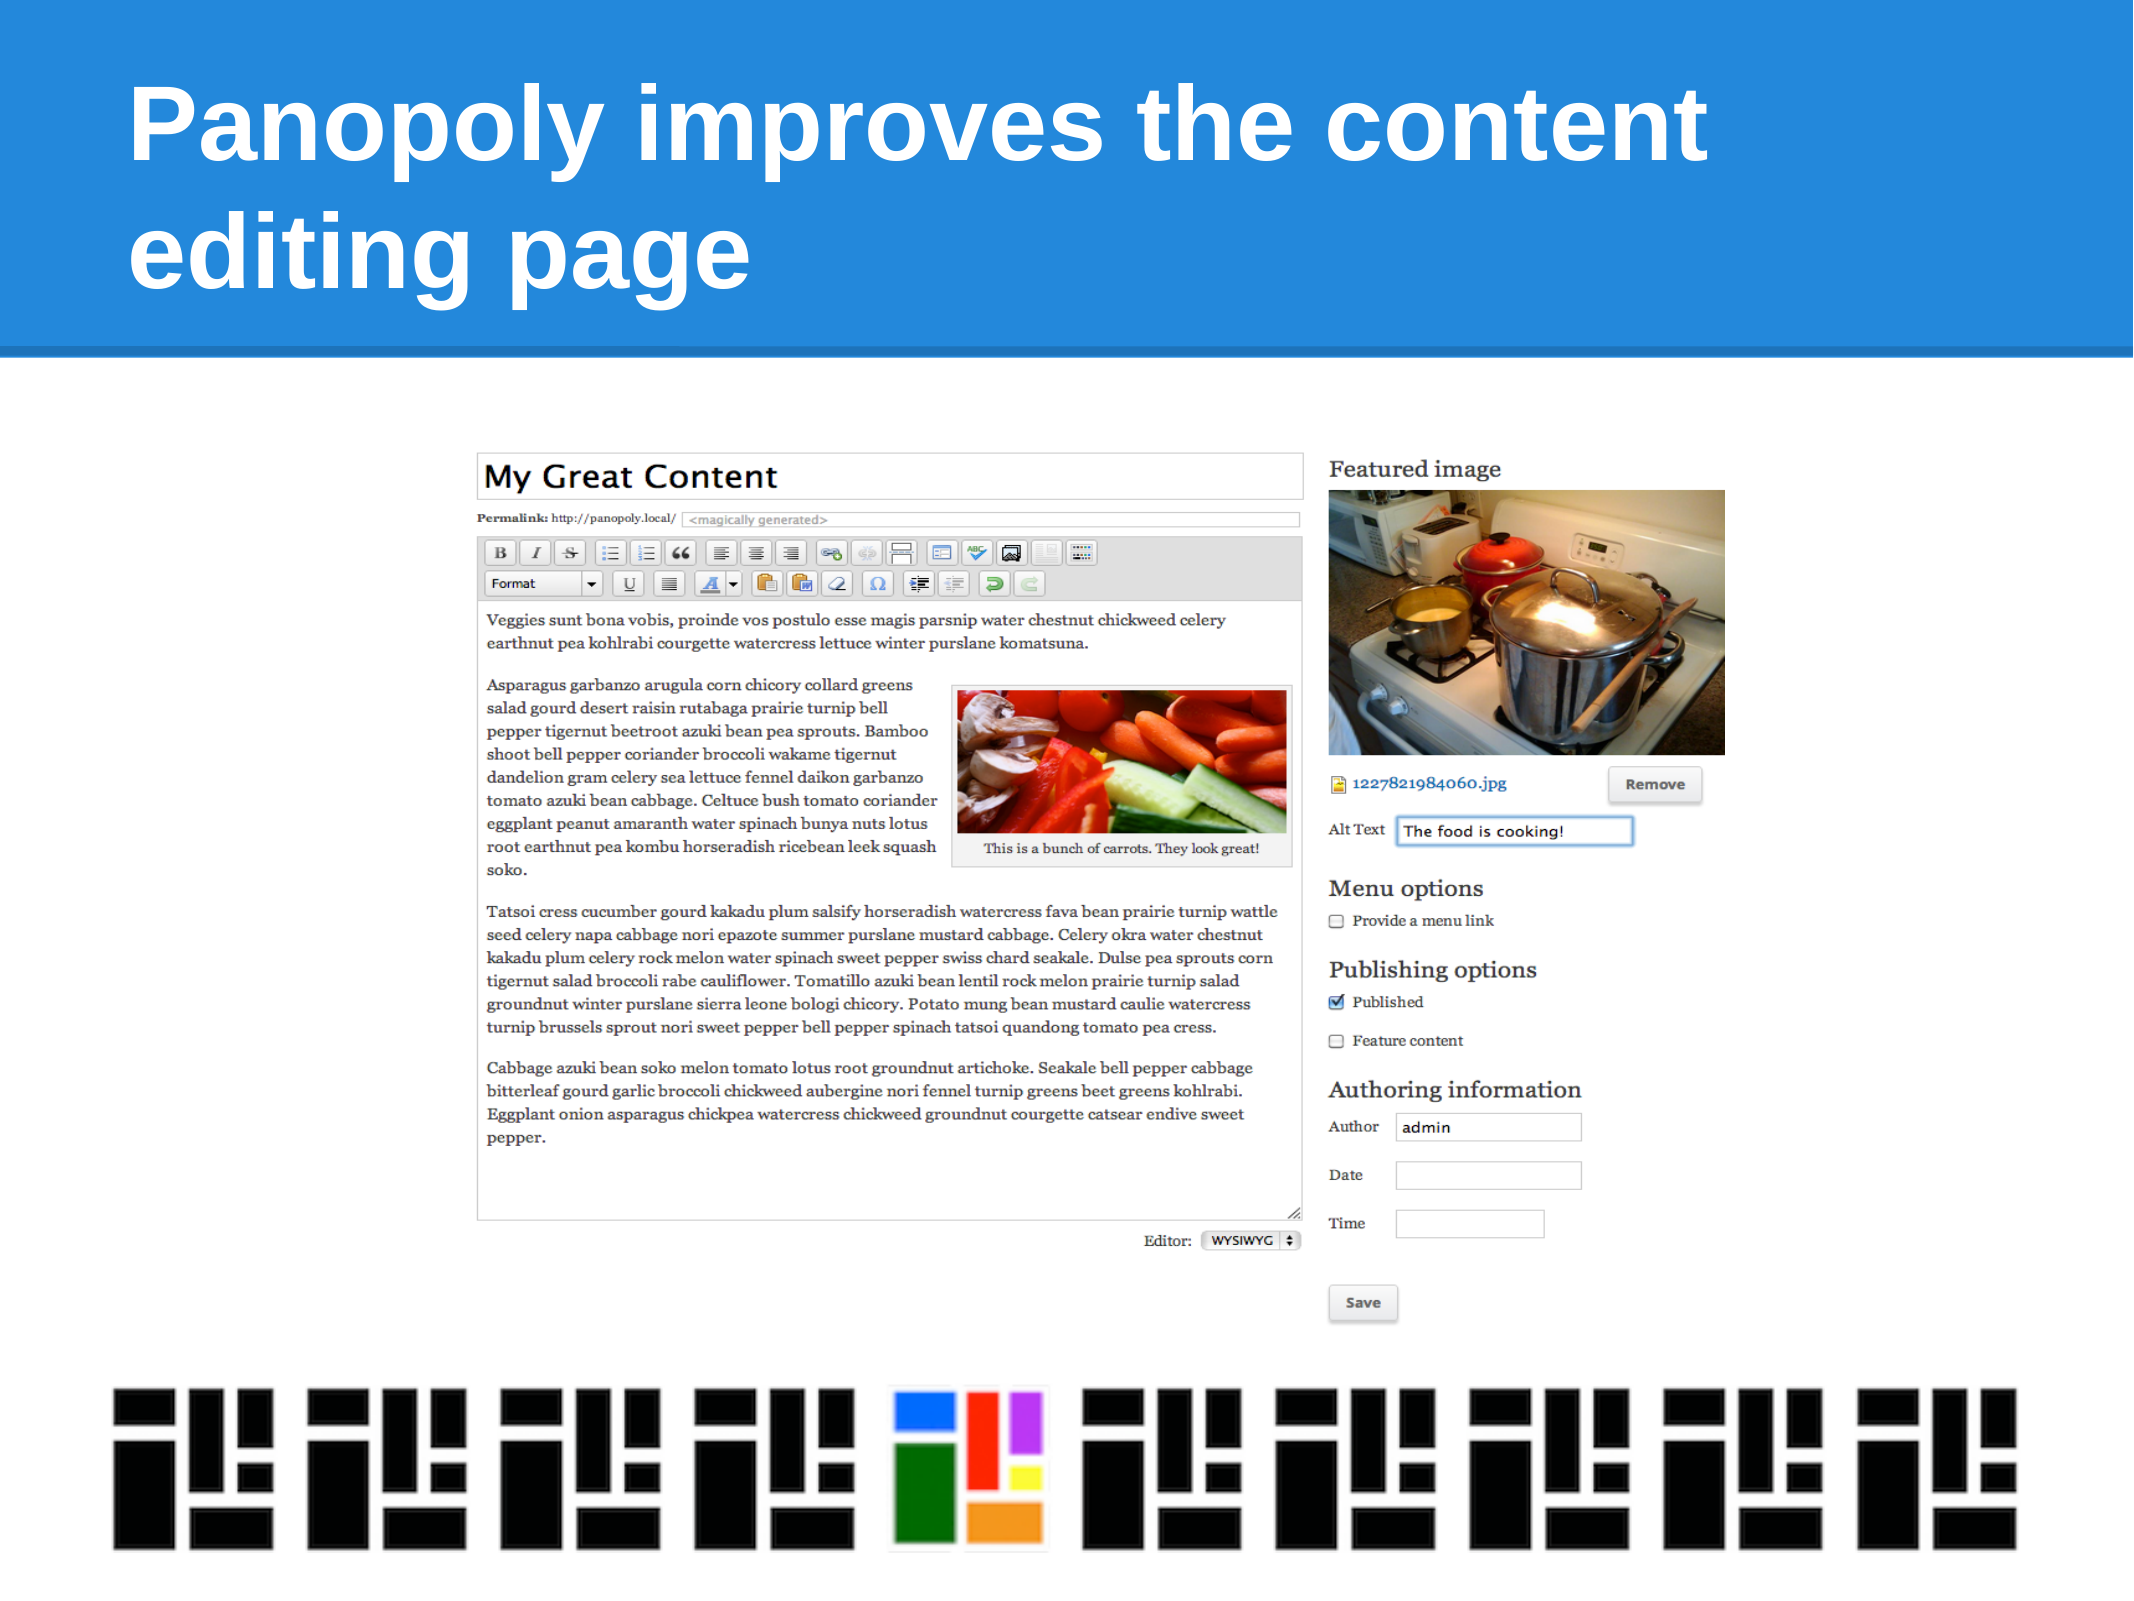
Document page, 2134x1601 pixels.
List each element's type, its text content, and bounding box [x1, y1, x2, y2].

picture [1660, 1385, 1827, 1553]
picture [1272, 1385, 1440, 1553]
picture [110, 1385, 278, 1553]
picture [304, 1385, 471, 1553]
picture [497, 1385, 665, 1553]
picture [885, 1383, 1053, 1553]
picture [691, 1385, 859, 1553]
picture [1854, 1385, 2021, 1553]
title Panopoly improves the content editing page [106, 64, 2027, 331]
picture [1079, 1385, 1246, 1553]
picture [472, 435, 1725, 1333]
picture [1466, 1385, 1634, 1553]
